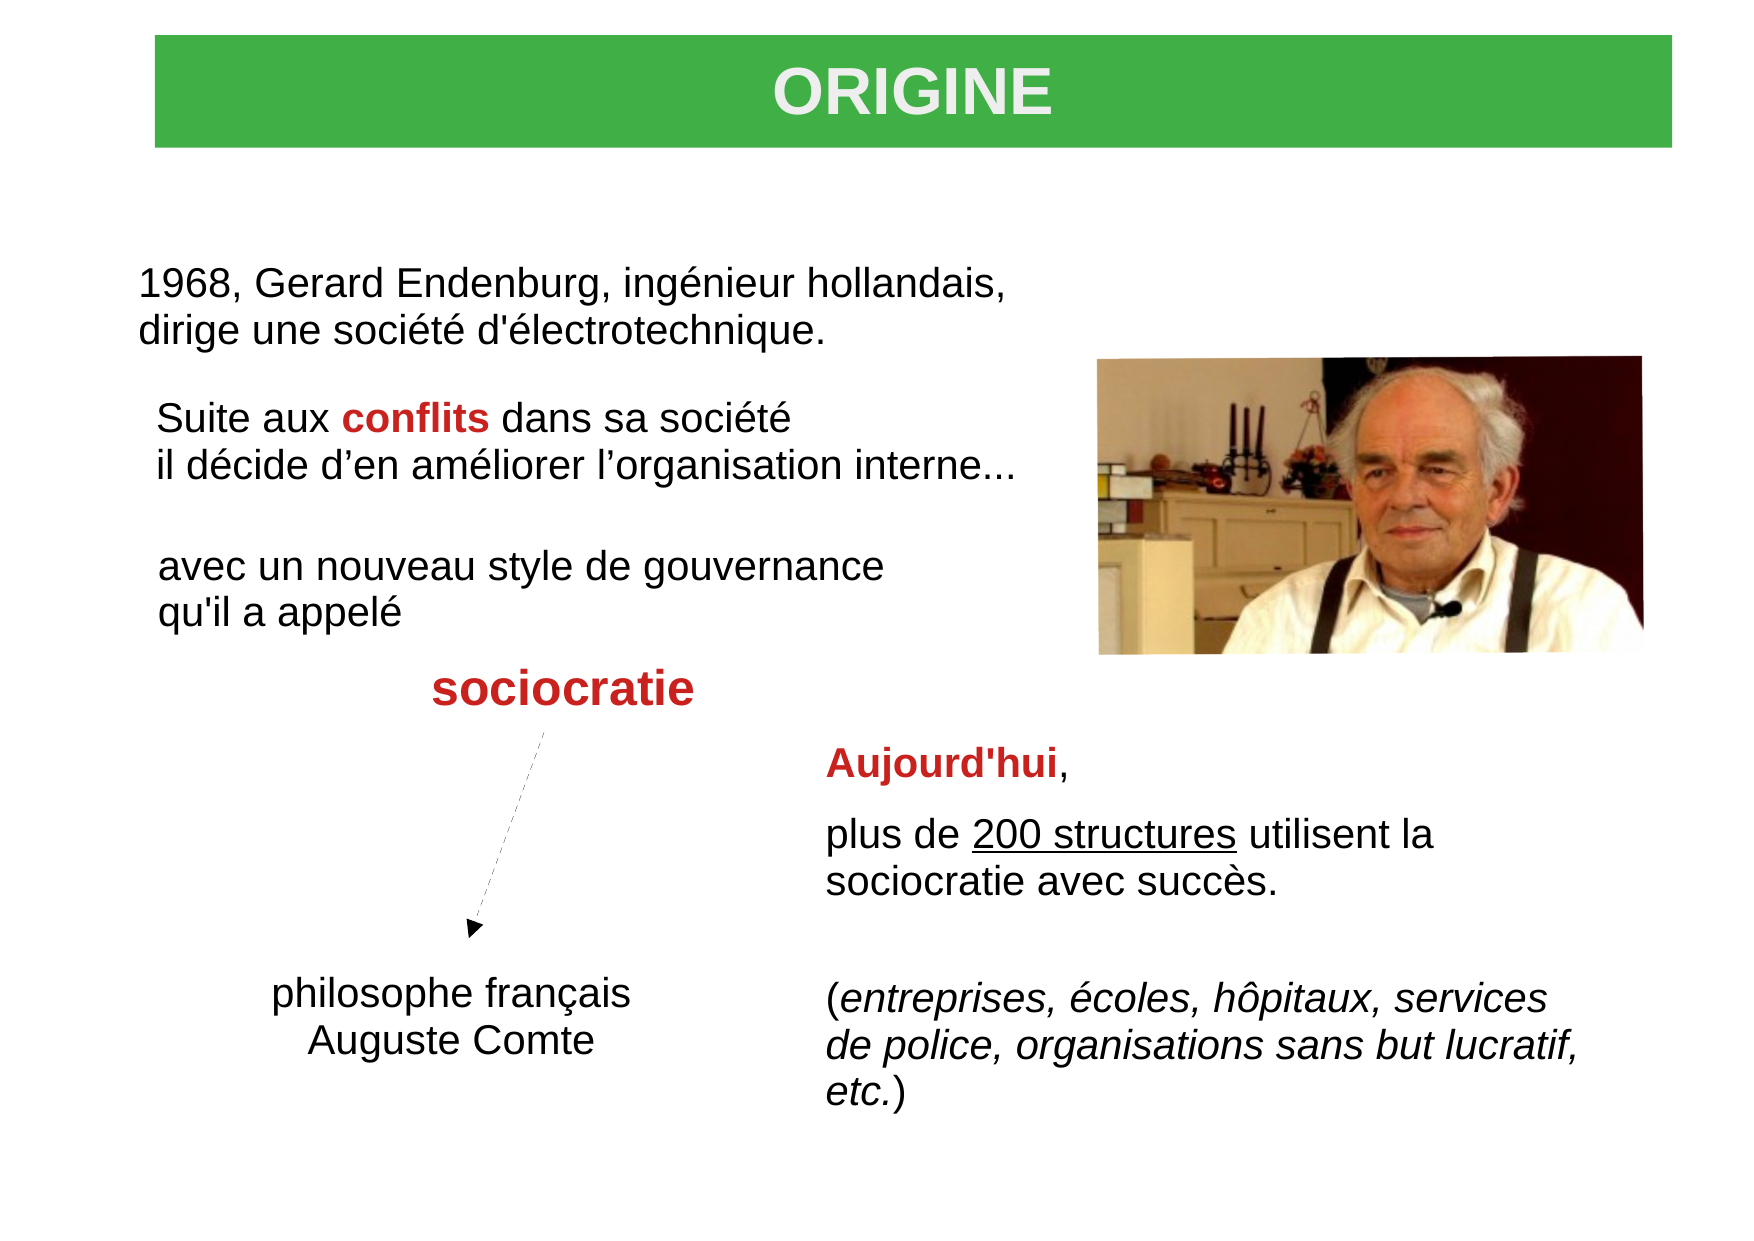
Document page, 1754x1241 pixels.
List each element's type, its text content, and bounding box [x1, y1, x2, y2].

text_box Aujourd'hui, plus de 200 structures utilisent la sociocratie avec succès. (entreprises, écoles, hôpitaux, services de police, organisations sans but lucratif, etc.) [810, 732, 1596, 1123]
text_box 1968, Gerard Endenburg, ingénieur hollandais, dirige une société d'électrotechnique. [123, 252, 1034, 375]
text_box philosophe français Auguste Comte [183, 962, 721, 1088]
title ORIGINE [154, 35, 1673, 148]
text_box Suite aux conflits dans sa société il décide d’en améliorer l’organisation interne... [141, 387, 1042, 543]
text_box avec un nouveau style de gouvernance qu'il a appelé sociocratie [143, 543, 985, 724]
picture [1096, 355, 1644, 655]
